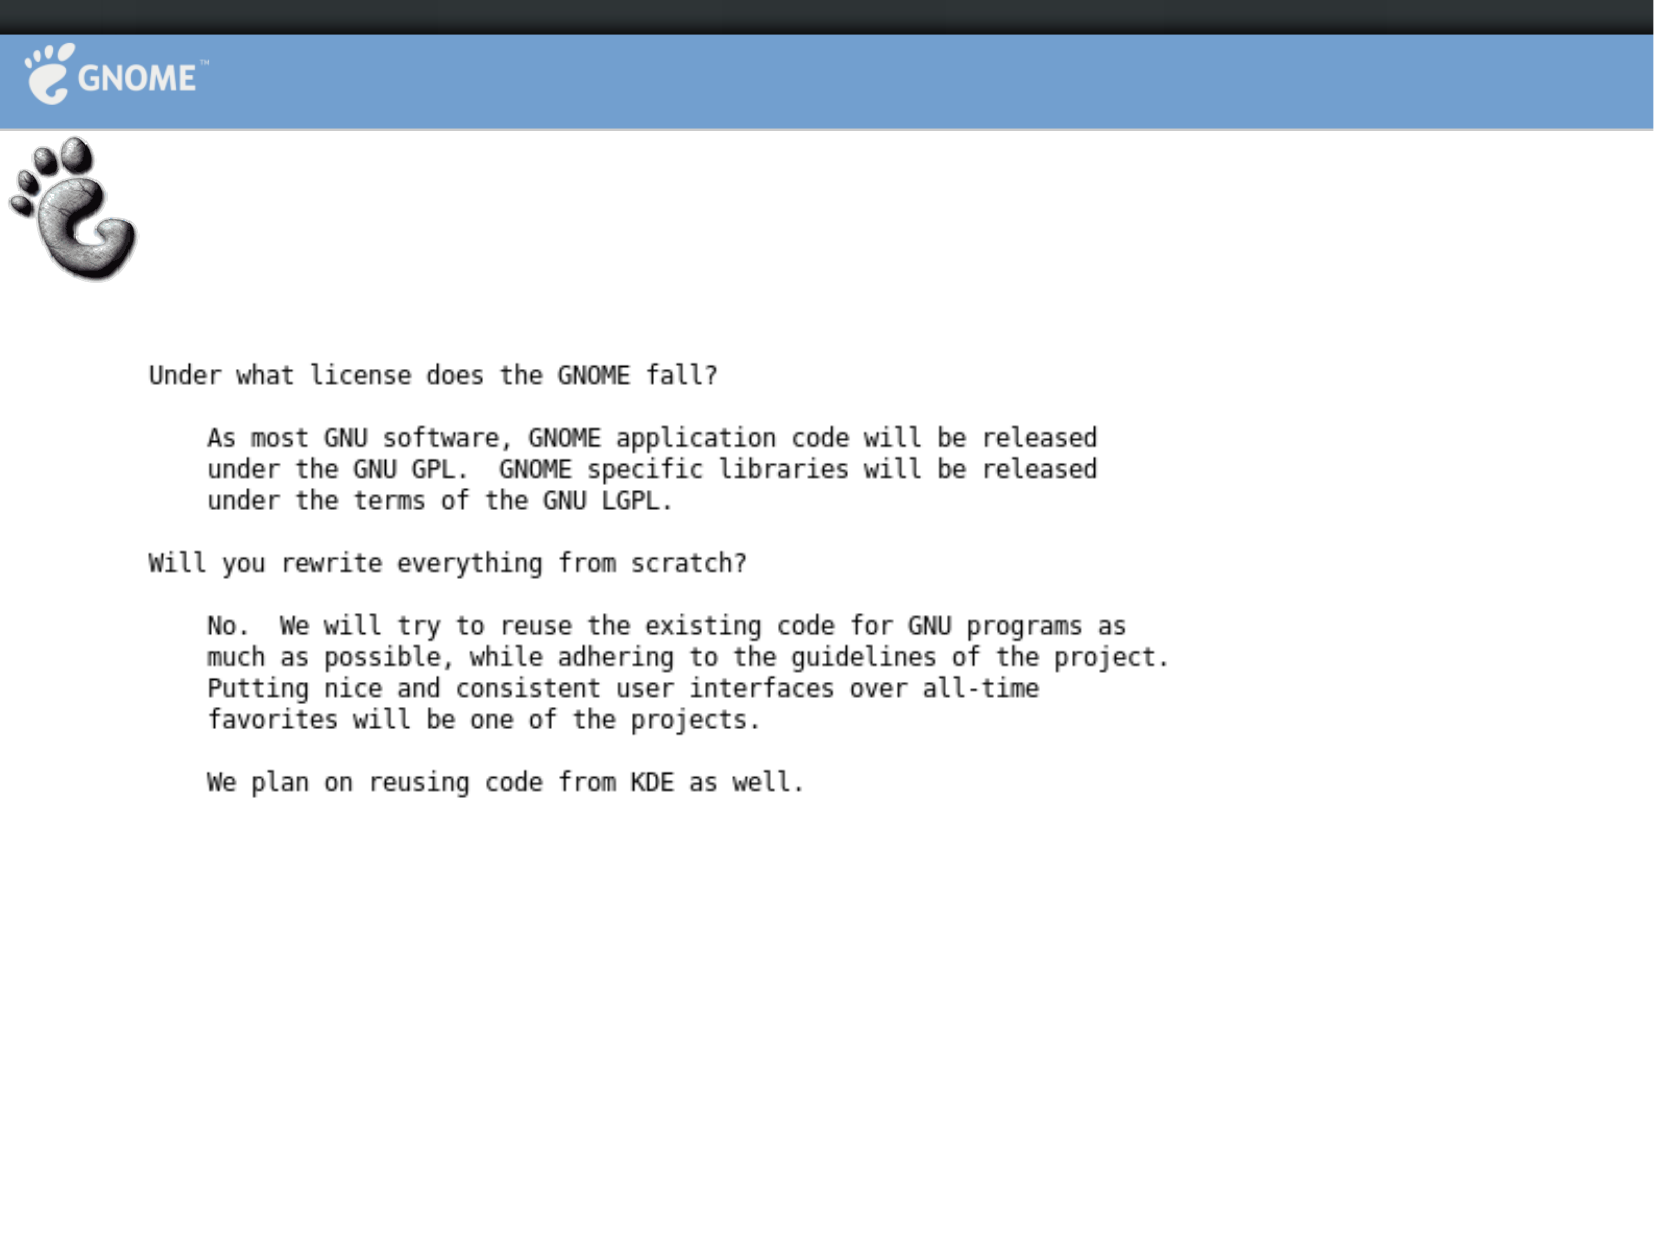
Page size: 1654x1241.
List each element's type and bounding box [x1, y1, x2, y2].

picture [0, 0, 1654, 131]
picture [141, 343, 1288, 826]
picture [0, 135, 140, 301]
